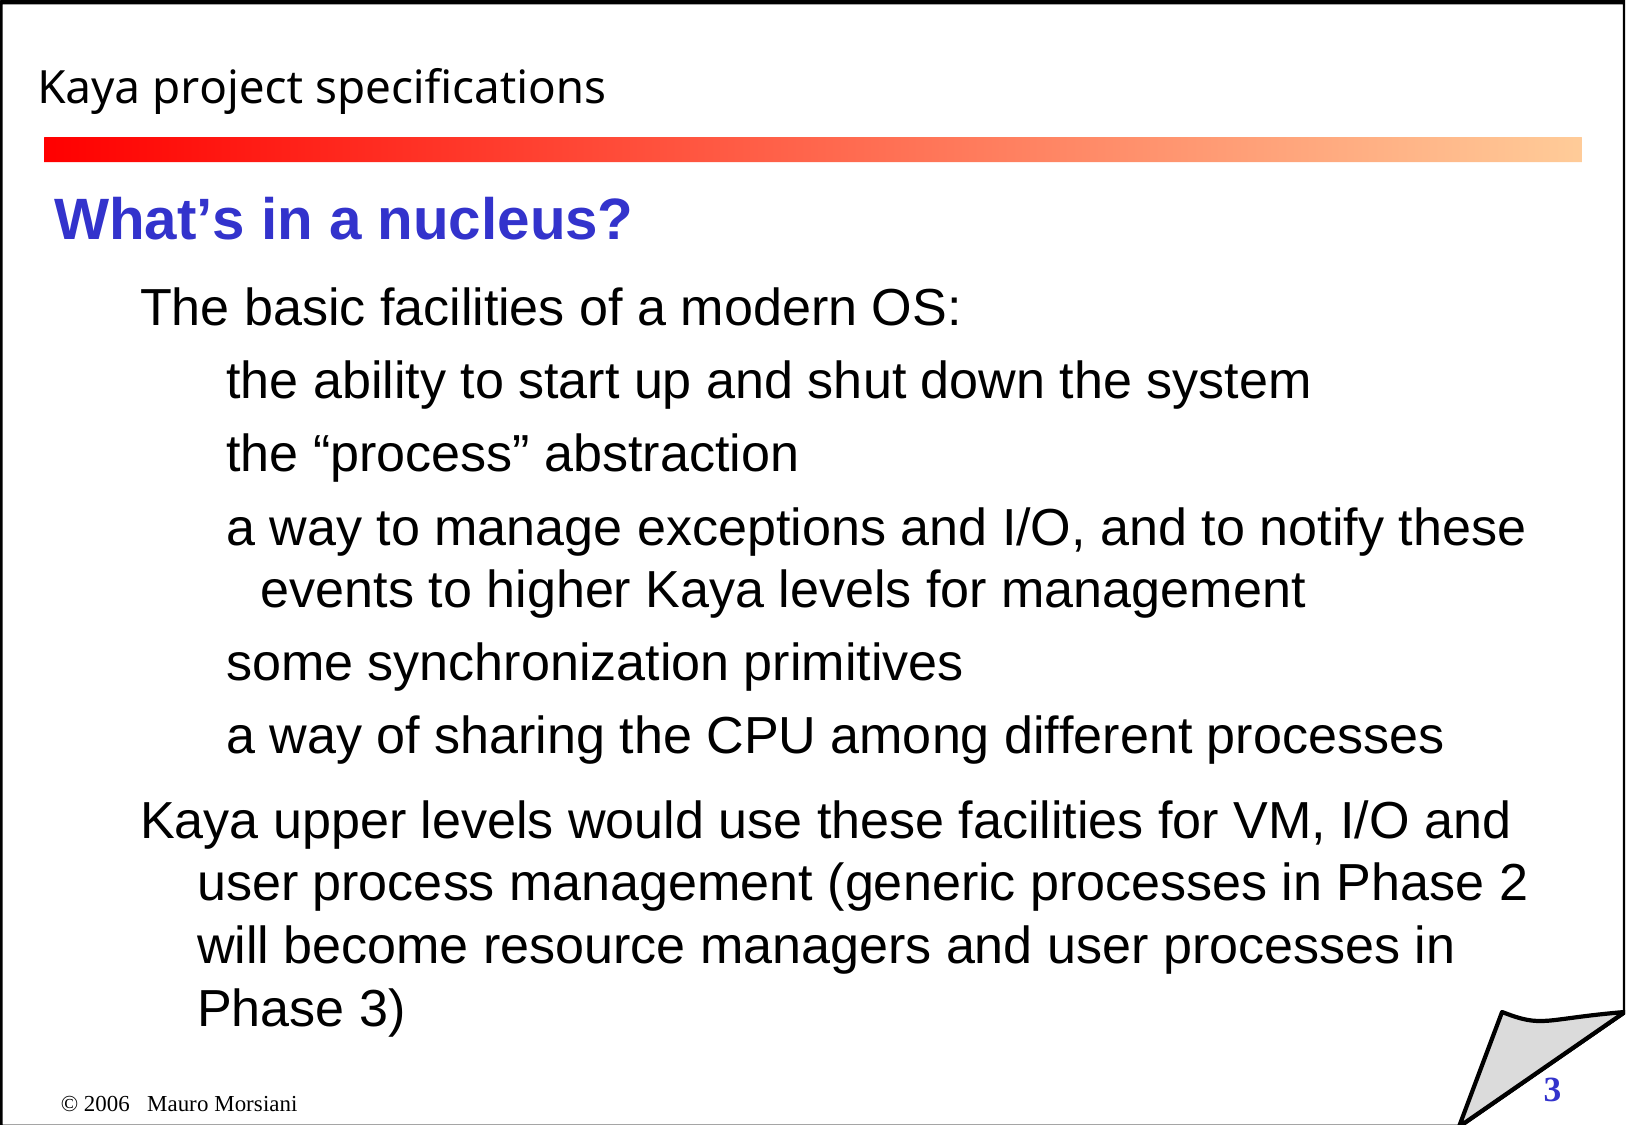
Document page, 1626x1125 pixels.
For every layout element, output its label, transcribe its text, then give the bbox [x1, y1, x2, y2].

title Kaya project specifications [37, 44, 1588, 131]
list What’s in a nucleus? The basic facilities of a modern OS: the ability to start up and shut down the system the “process” abstraction a way to manage exceptions and I/O, and to notify these events to higher Kaya levels for management some synchronization primitives a way of sharing the CPU among different processes Kaya upper levels would use these facilities for VM, I/O and user process management (generic processes in Phase 2 will become resource managers and user processes in Phase 3) [54, 187, 1571, 1124]
